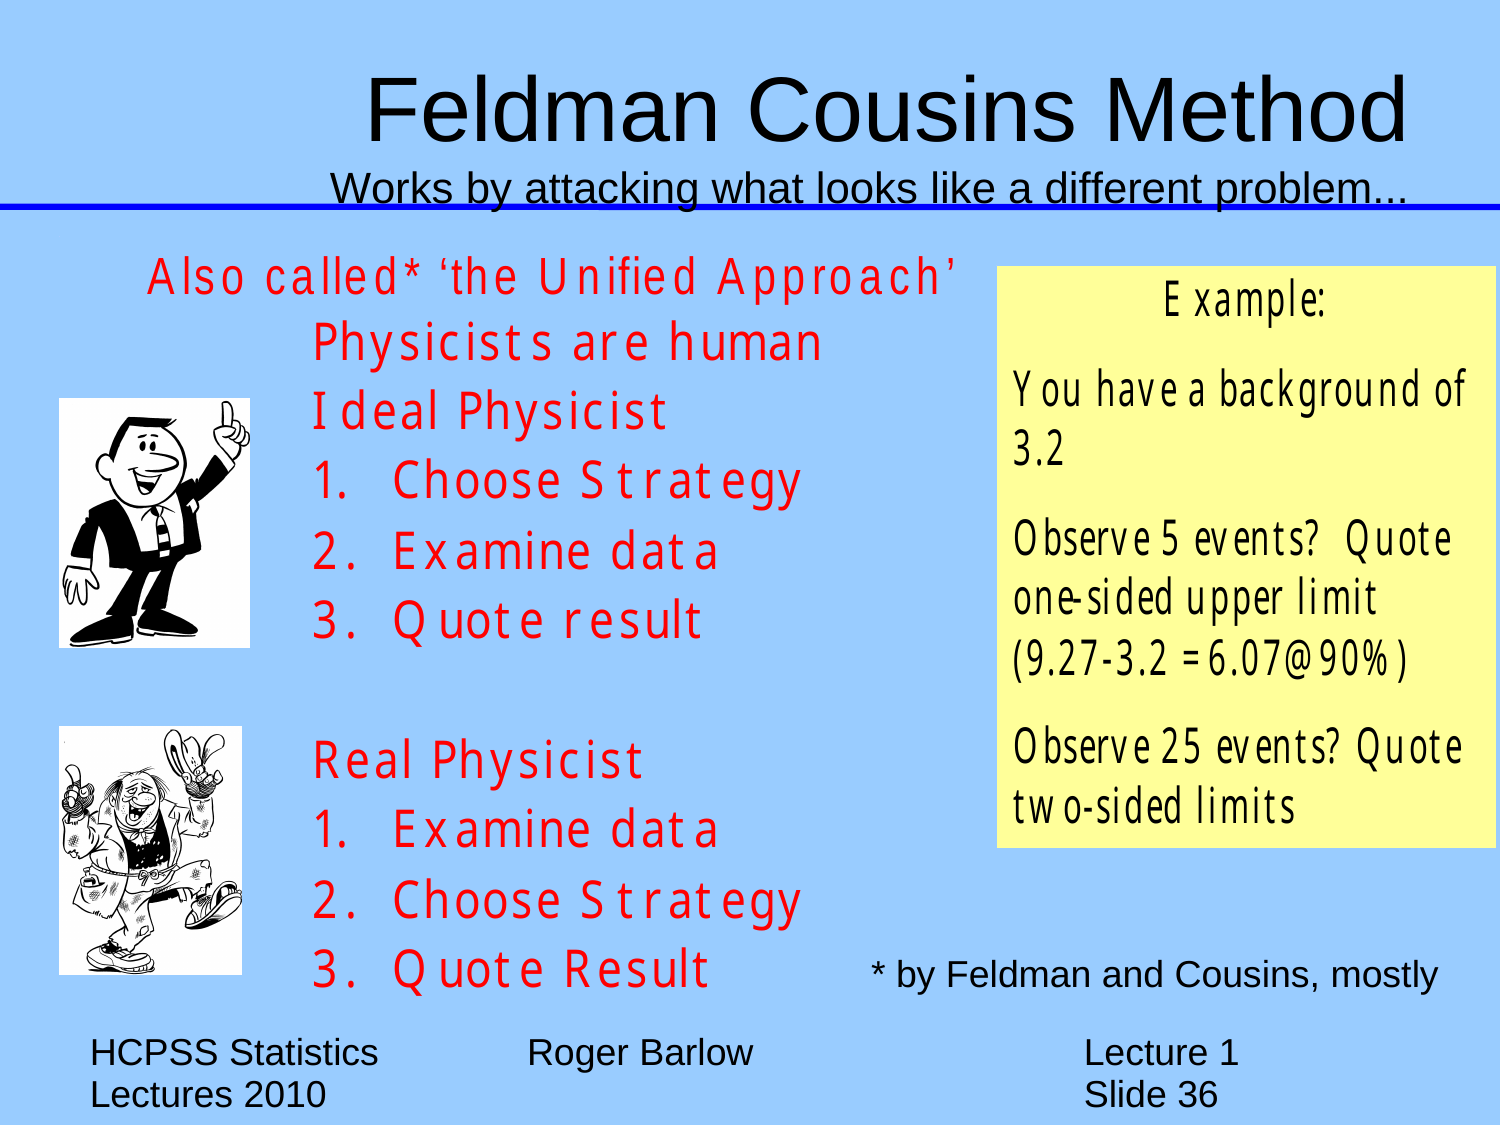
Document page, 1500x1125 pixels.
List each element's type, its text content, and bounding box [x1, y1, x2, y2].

picture [59, 236, 1500, 1004]
text_box * by Feldman and Cousins, mostly [856, 947, 1453, 1005]
title Feldman Cousins Method Works by attacking what looks like a different problem... [75, 29, 1426, 233]
